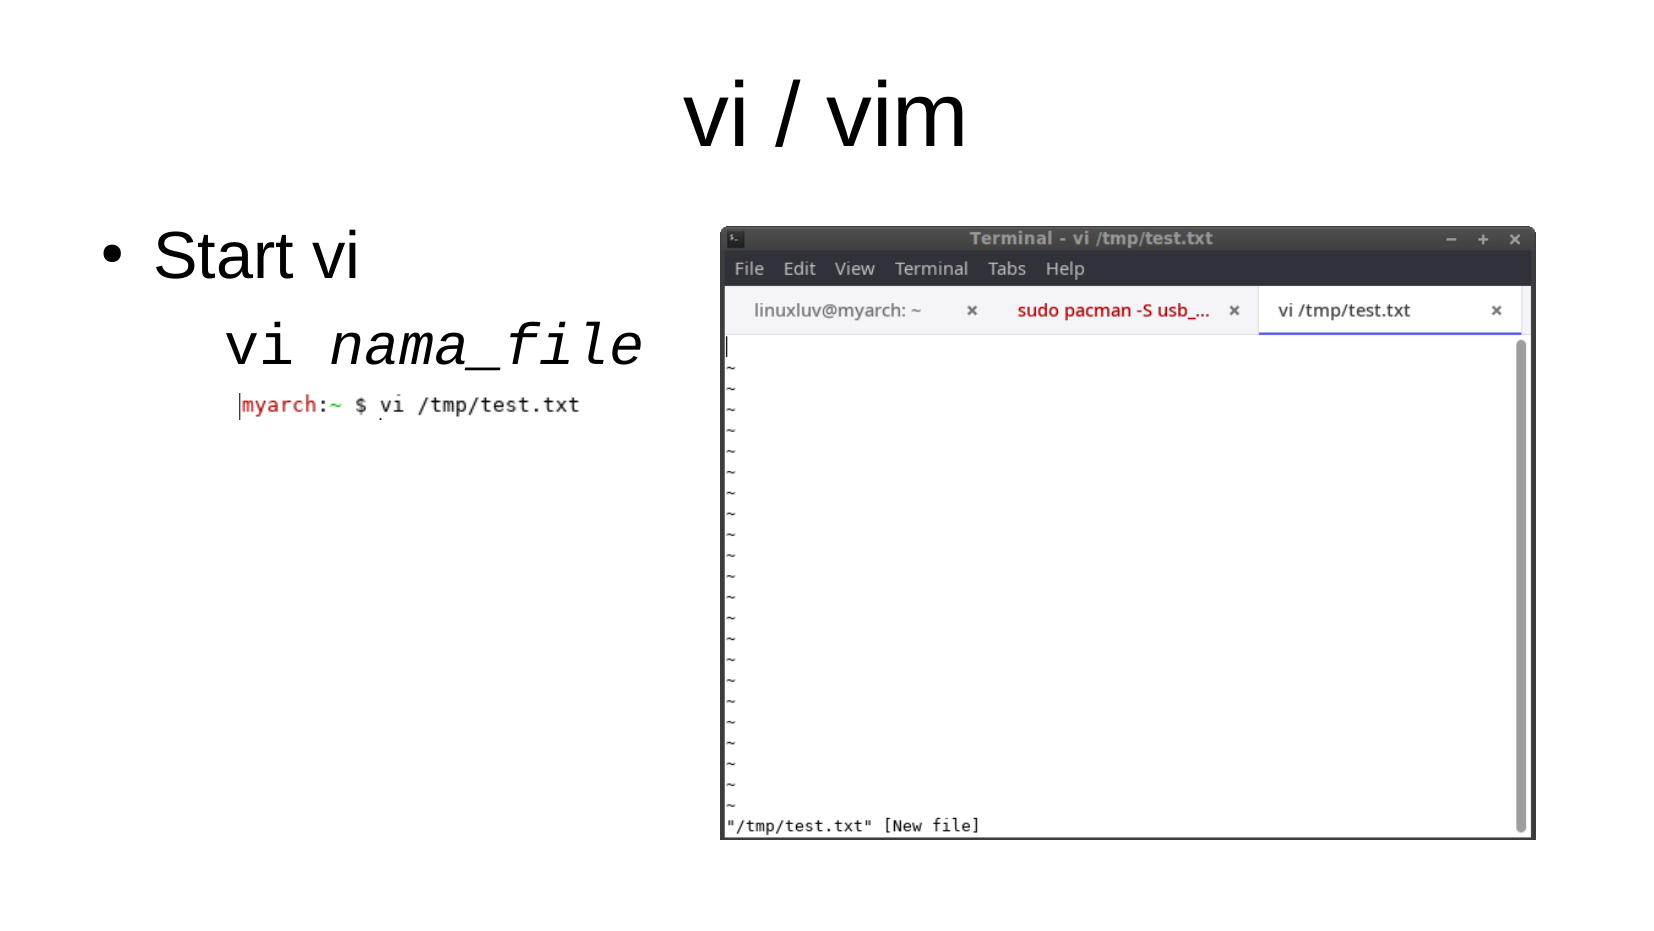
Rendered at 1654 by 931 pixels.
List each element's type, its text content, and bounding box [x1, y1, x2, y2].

picture [720, 226, 1536, 841]
title vi / vim [82, 37, 1571, 193]
picture [239, 393, 601, 421]
list Start vi vi nama_file [82, 217, 1571, 758]
